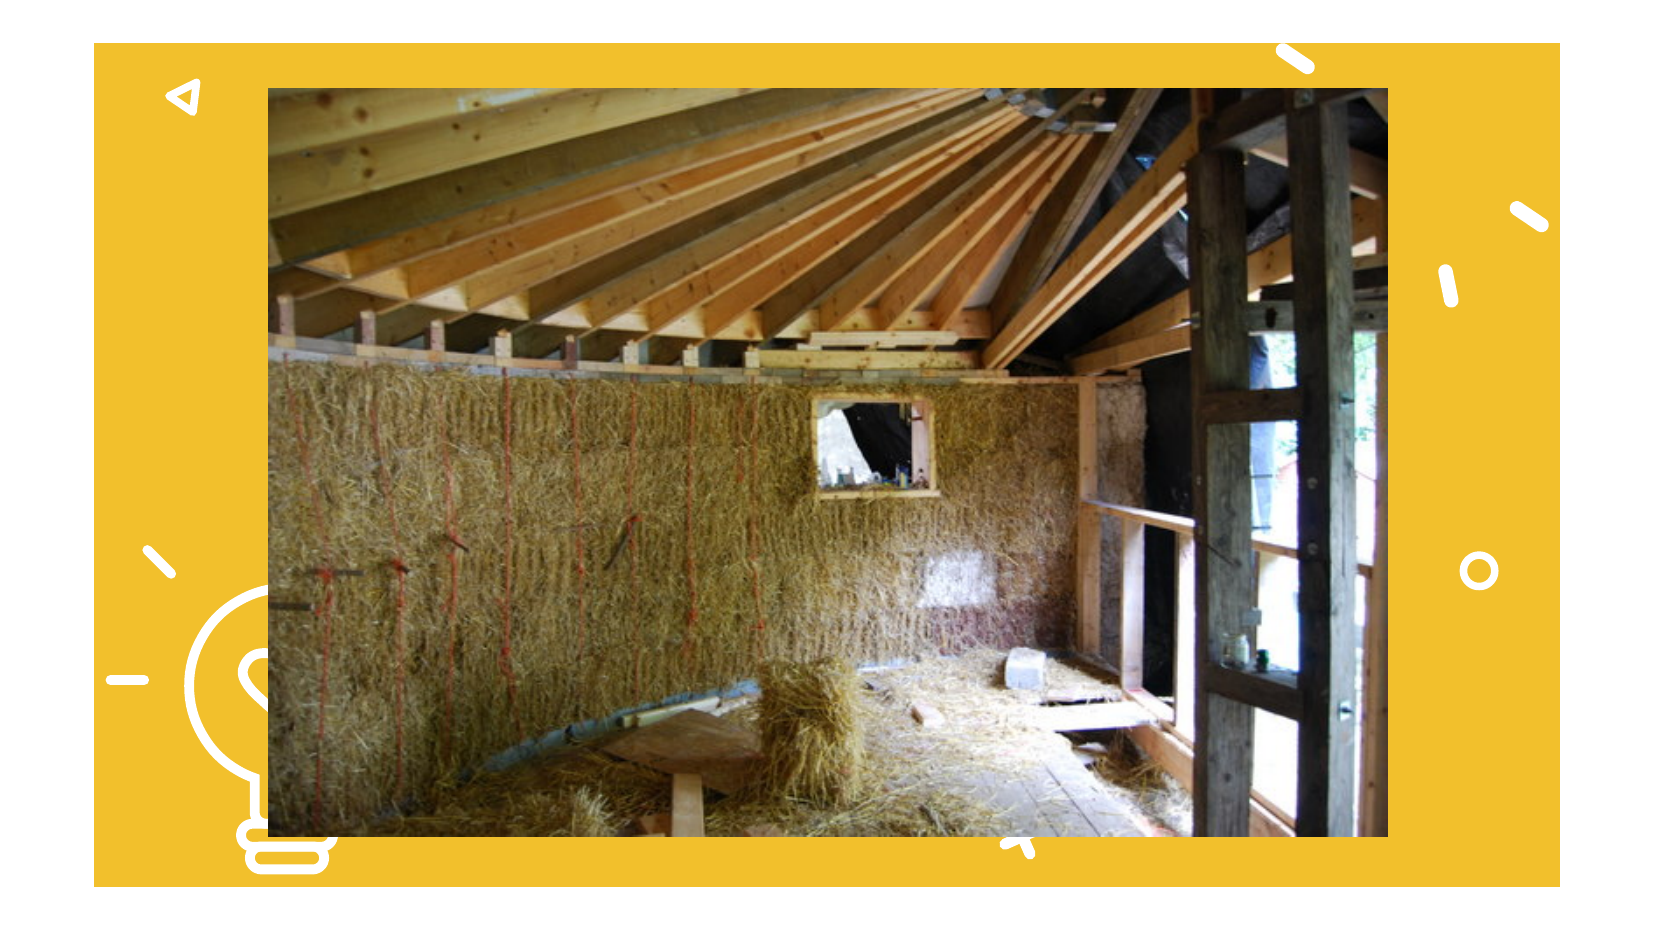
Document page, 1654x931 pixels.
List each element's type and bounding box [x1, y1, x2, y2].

picture [268, 88, 1388, 837]
